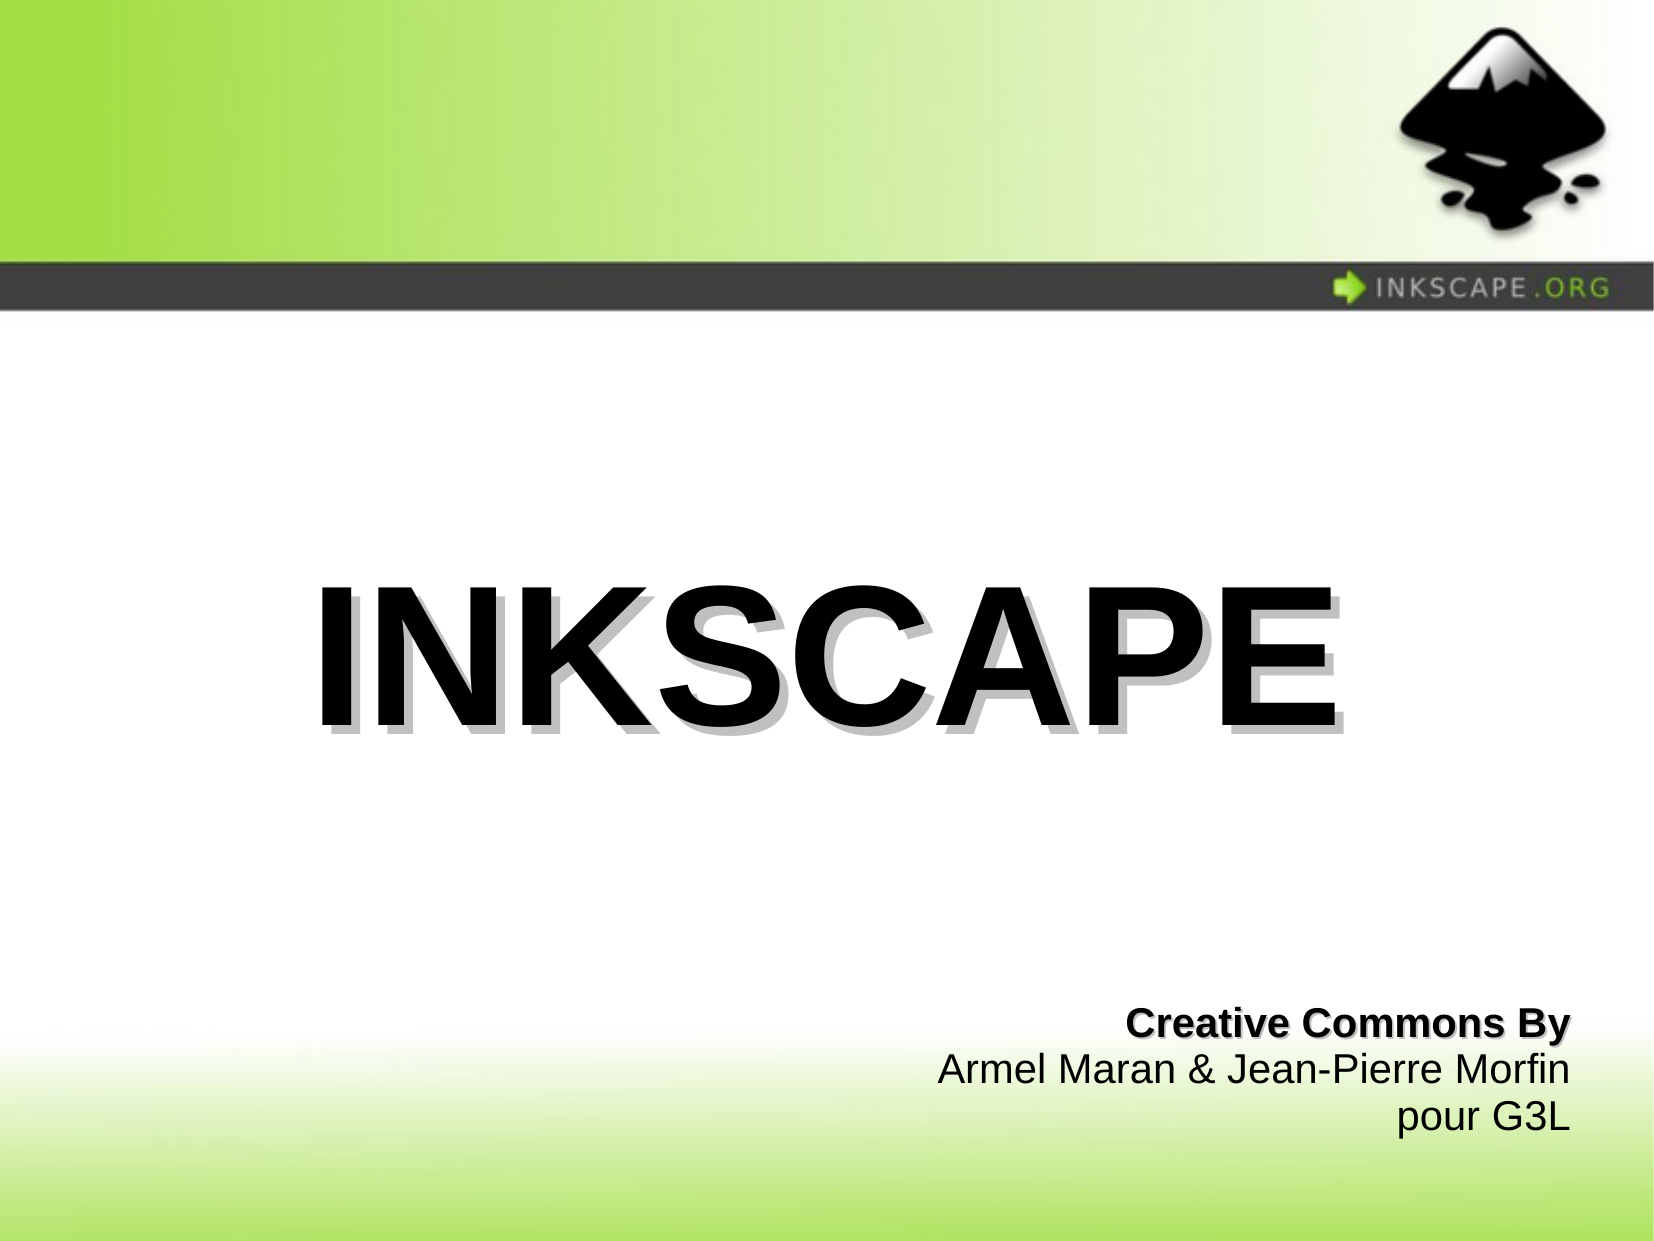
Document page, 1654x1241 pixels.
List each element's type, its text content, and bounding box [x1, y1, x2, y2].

picture [0, 0, 1654, 1241]
subtitle INKSCAPE Creative Commons By Armel Maran & Jean-Pierre Morfin pour G3L [82, 472, 1571, 1211]
